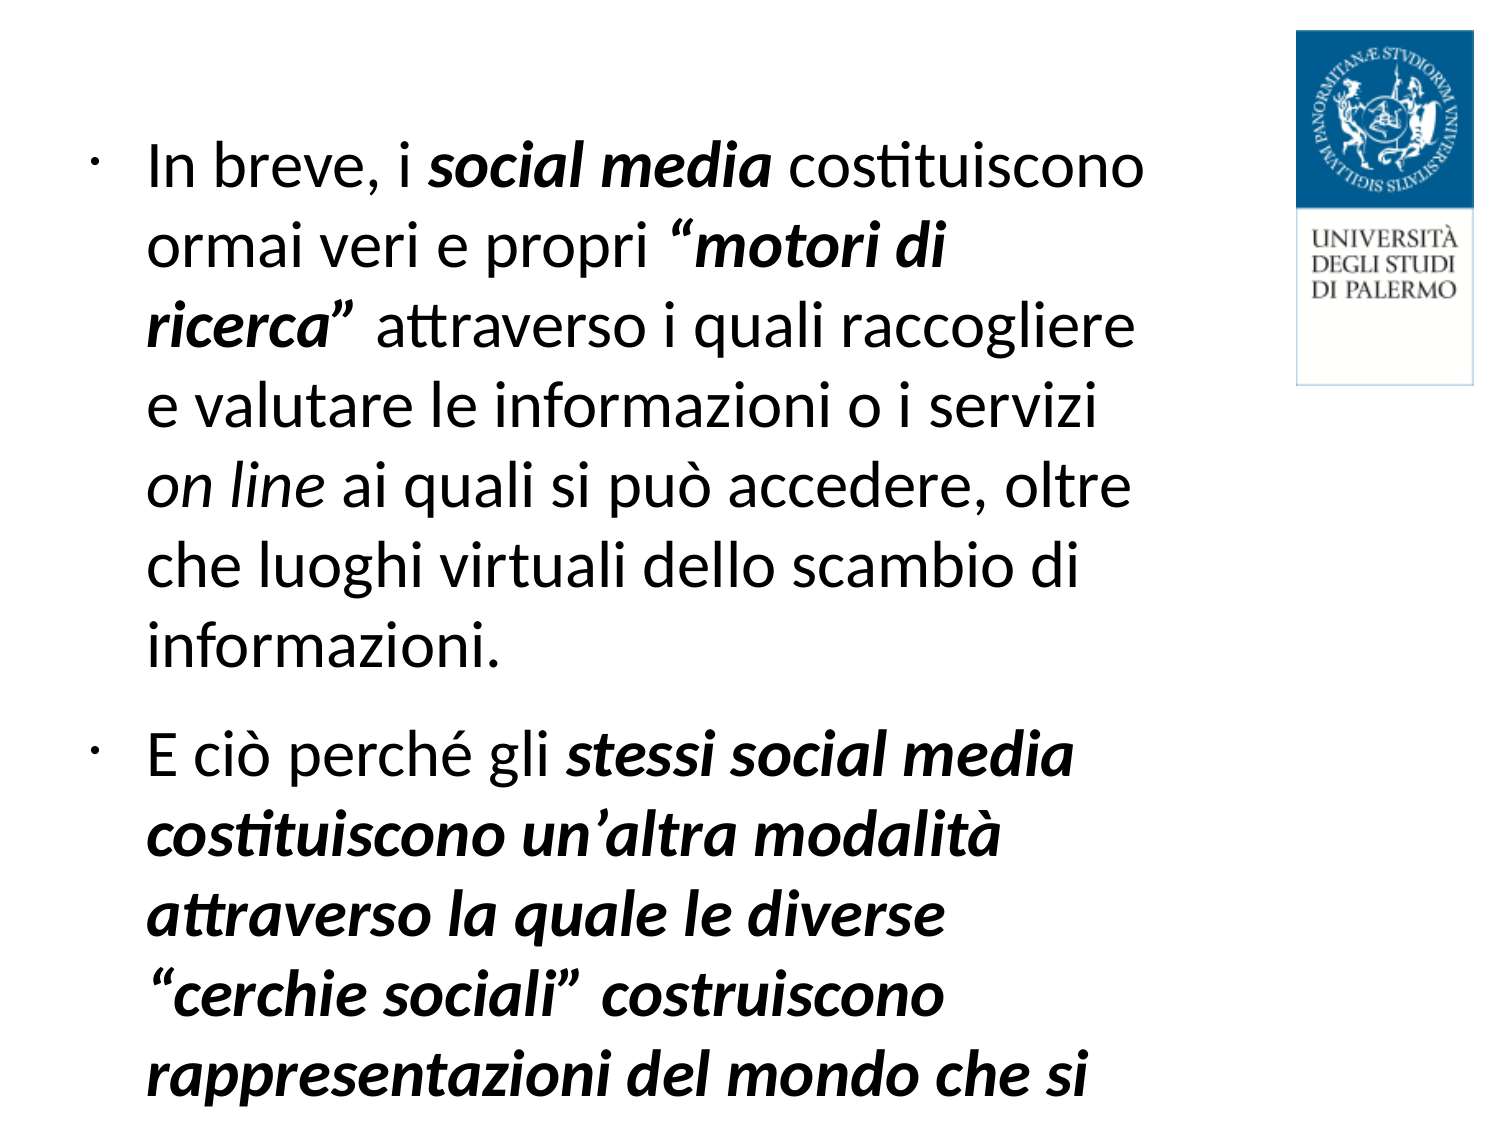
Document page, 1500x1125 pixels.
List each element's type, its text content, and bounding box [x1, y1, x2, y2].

picture [1296, 30, 1474, 386]
list In breve, i social media costituiscono ormai veri e propri “motori di ricerca” attraverso i quali raccogliere e valutare le informazioni o i servizi on line ai quali si può accedere, oltre che luoghi virtuali dello scambio di informazioni. E ciò perché gli stessi social media costituiscono un’altra modalità attraverso la quale le diverse “cerchie sociali” costruiscono rappresentazioni del mondo che si autoalimentano di valutazioni “condivise” in quello spazio, ritenendo valida ogni informazione e soprattutto ogni “fonte di informazione” che è risultata attendibile per chi a quella cerchia sociale appartiene e ne ha già potuto verificare l’attendibilità [75, 113, 1188, 1005]
